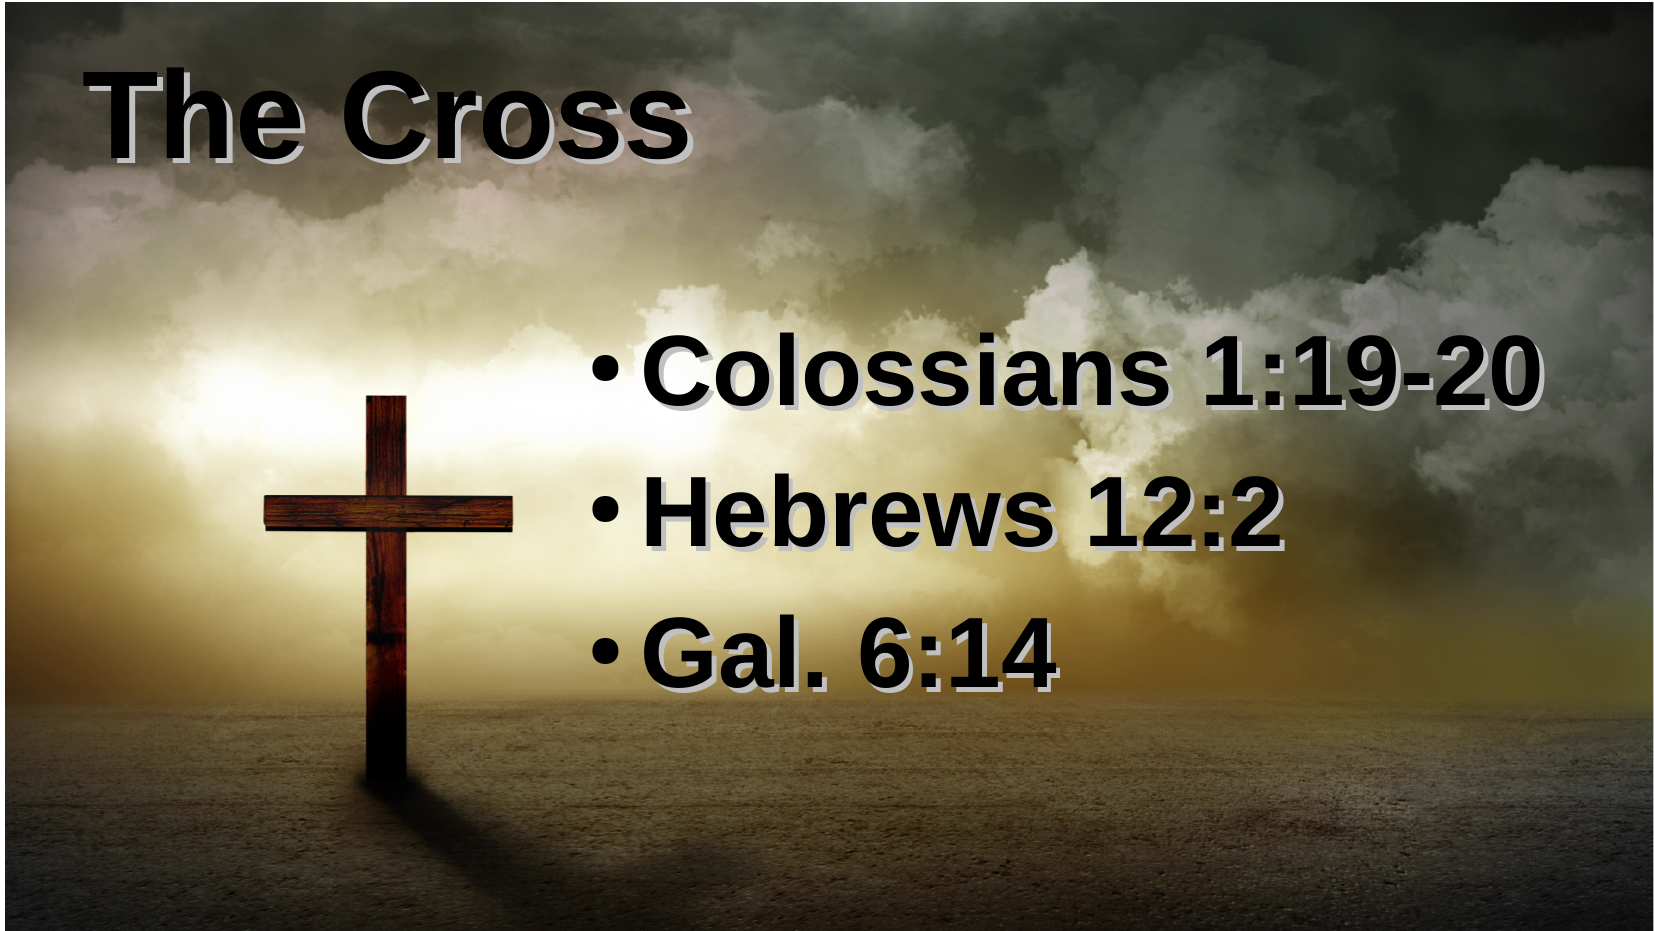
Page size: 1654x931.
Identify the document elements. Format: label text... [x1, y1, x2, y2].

picture [5, 2, 1654, 931]
title The Cross [82, 37, 1571, 193]
list Colossians 1:19-20 Hebrews 12:2 Gal. 6:14 [570, 315, 1621, 901]
